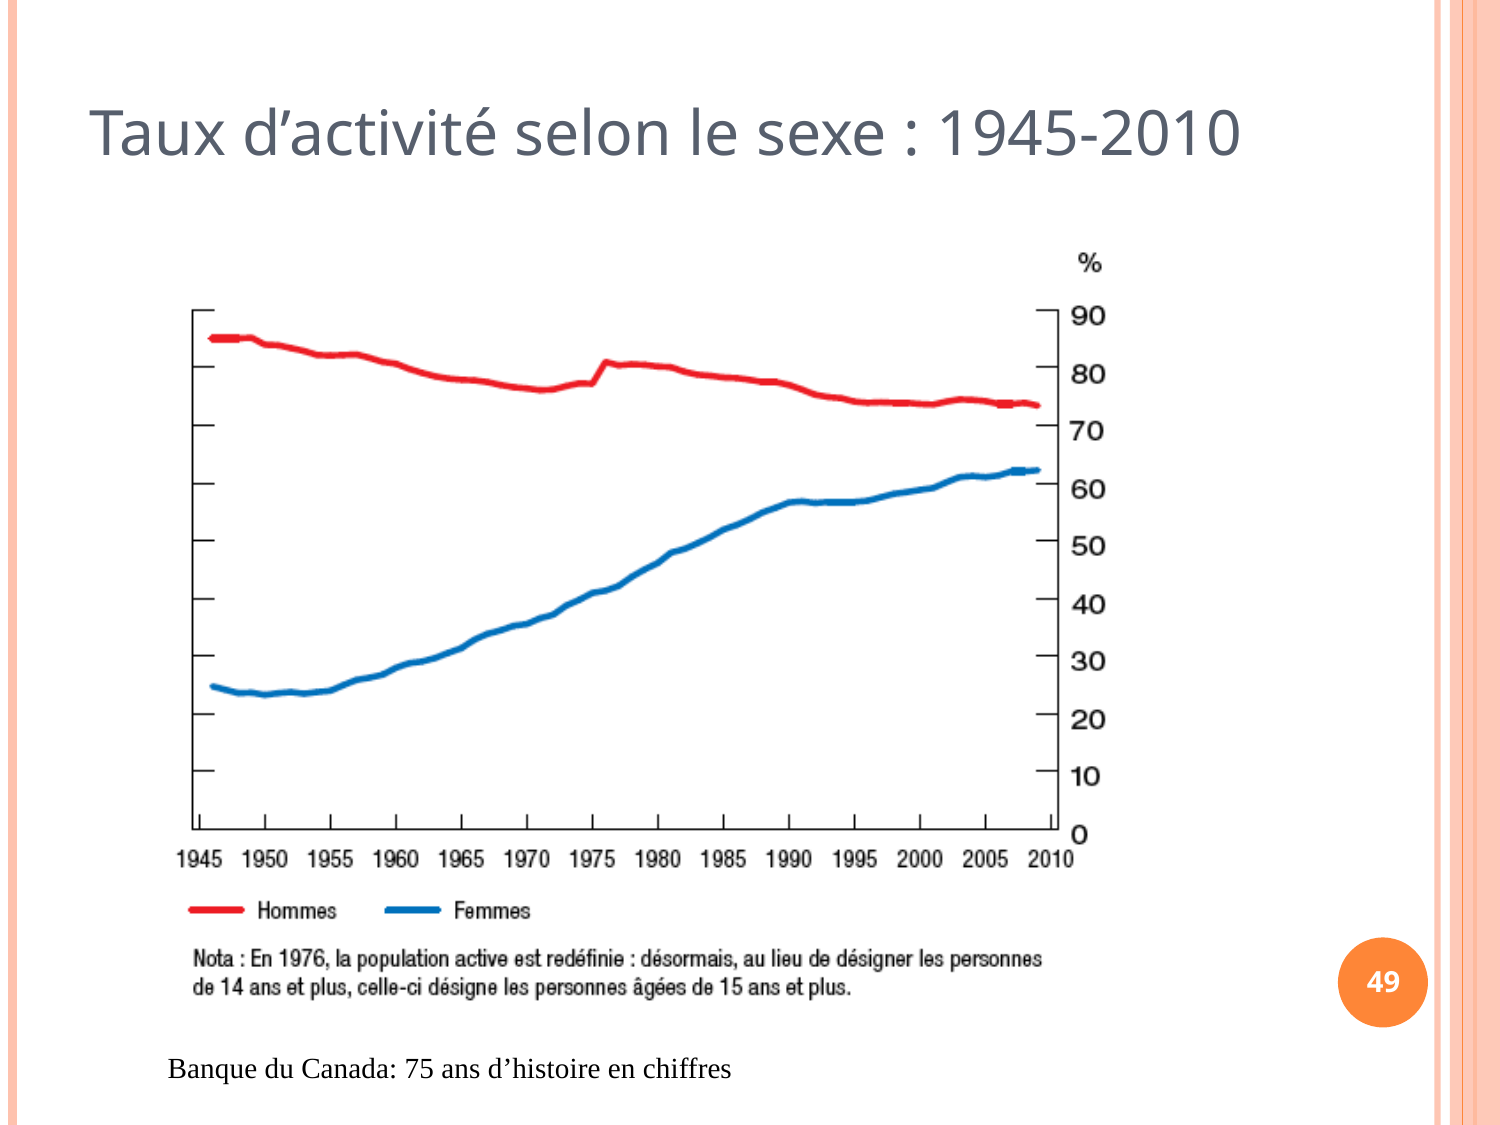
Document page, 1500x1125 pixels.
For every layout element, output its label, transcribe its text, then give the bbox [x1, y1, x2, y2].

title Taux d’activité selon le sexe : 1945-2010 [75, 45, 1300, 175]
picture [169, 237, 1155, 1029]
text_box Banque du Canada: 75 ans d’histoire en chiffres [152, 1041, 748, 1092]
slide_number <numéro> [1333, 940, 1434, 1027]
